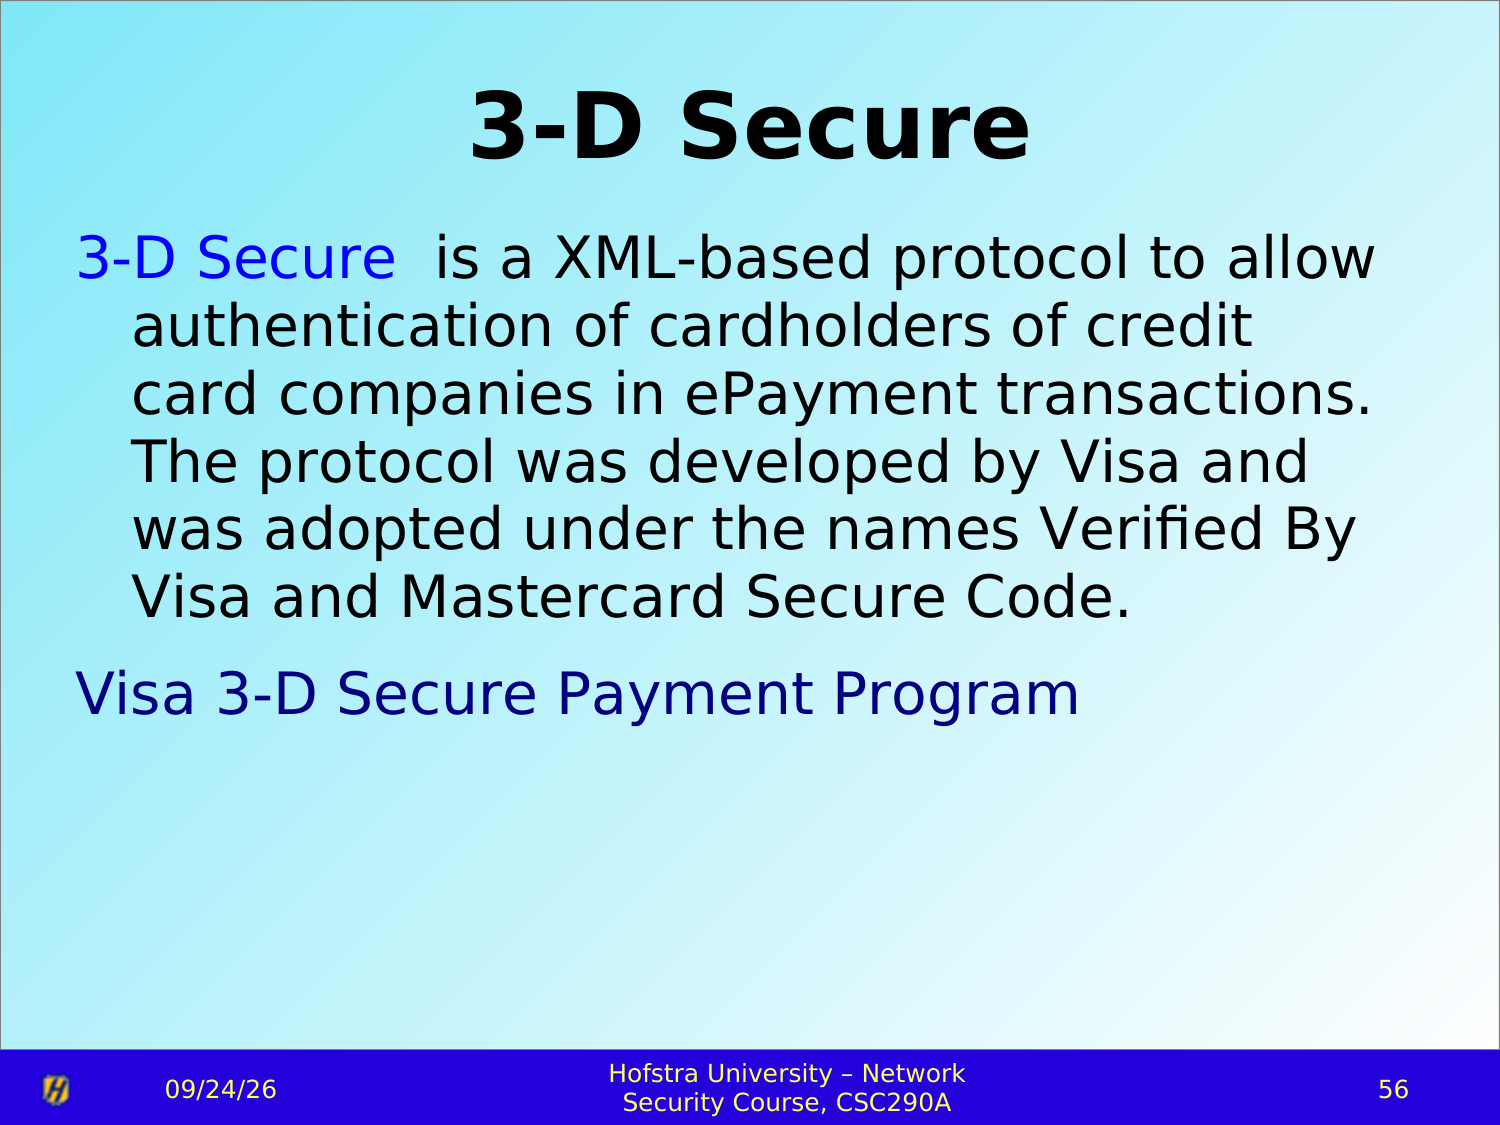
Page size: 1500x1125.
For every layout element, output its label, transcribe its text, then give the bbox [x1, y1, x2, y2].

title 3-D Secure [71, 70, 1431, 184]
list 3-D Secure is a XML-based protocol to allow authentication of cardholders of credit card companies in ePayment transactions. The protocol was developed by Visa and was adopted under the names Verified By Visa and Mastercard Secure Code. Visa 3-D Secure Payment Program [75, 224, 1388, 797]
picture [37, 1072, 76, 1110]
